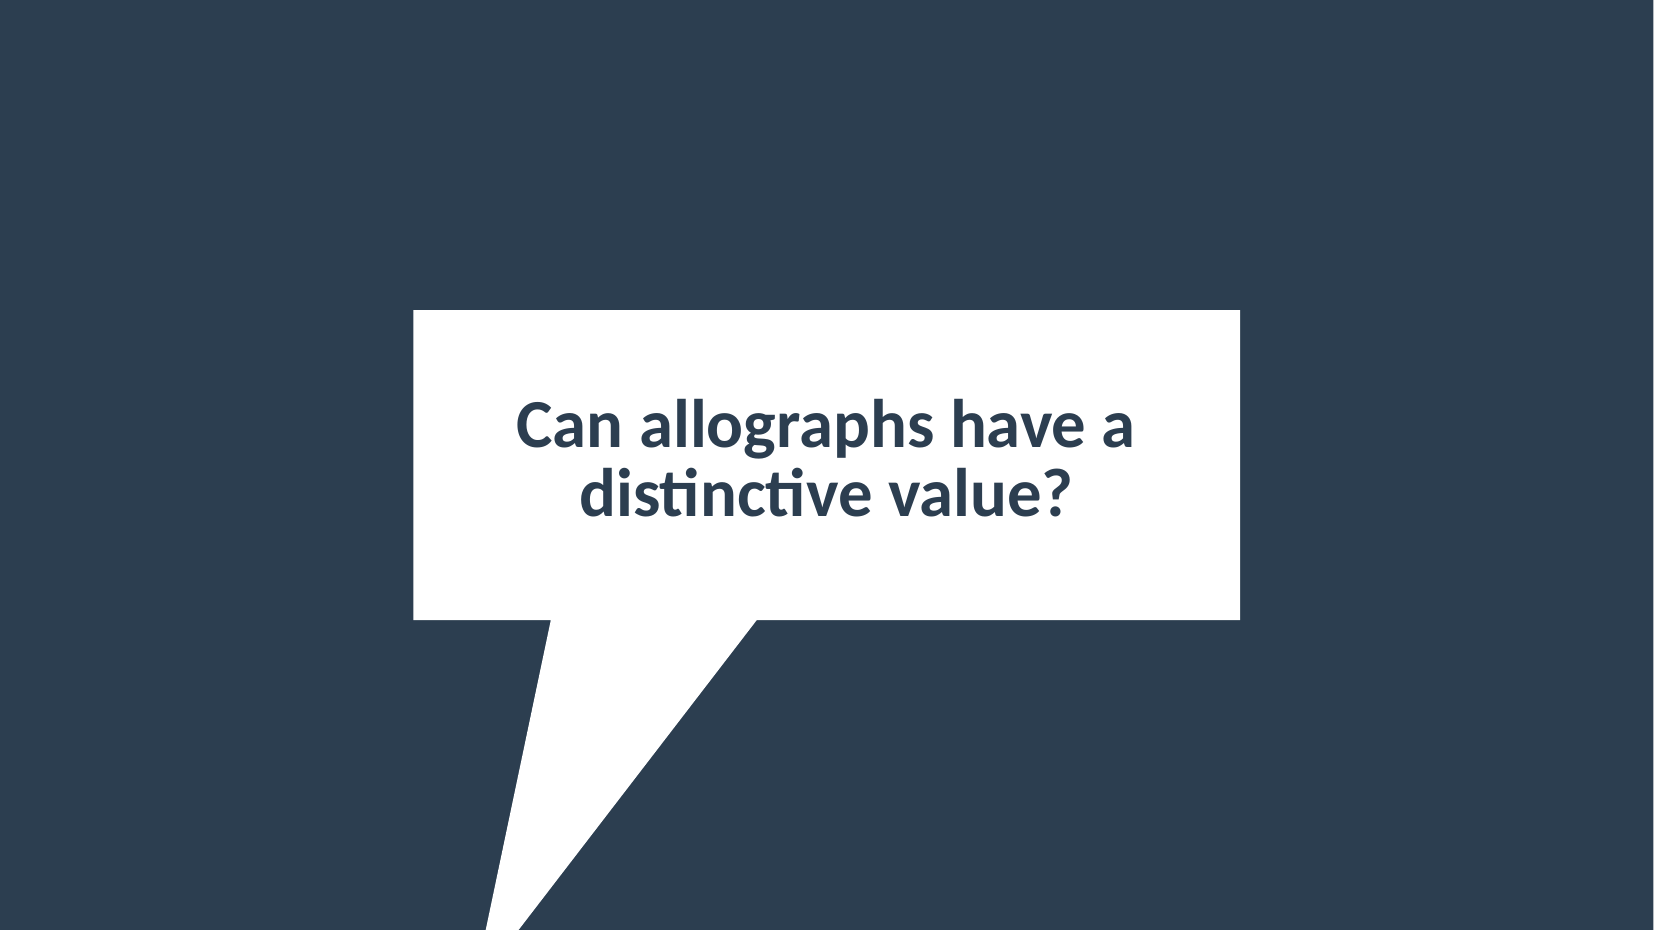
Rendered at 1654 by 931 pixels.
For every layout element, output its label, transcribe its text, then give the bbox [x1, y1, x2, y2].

title Can allographs have a distinctive value? [442, 332, 1211, 598]
